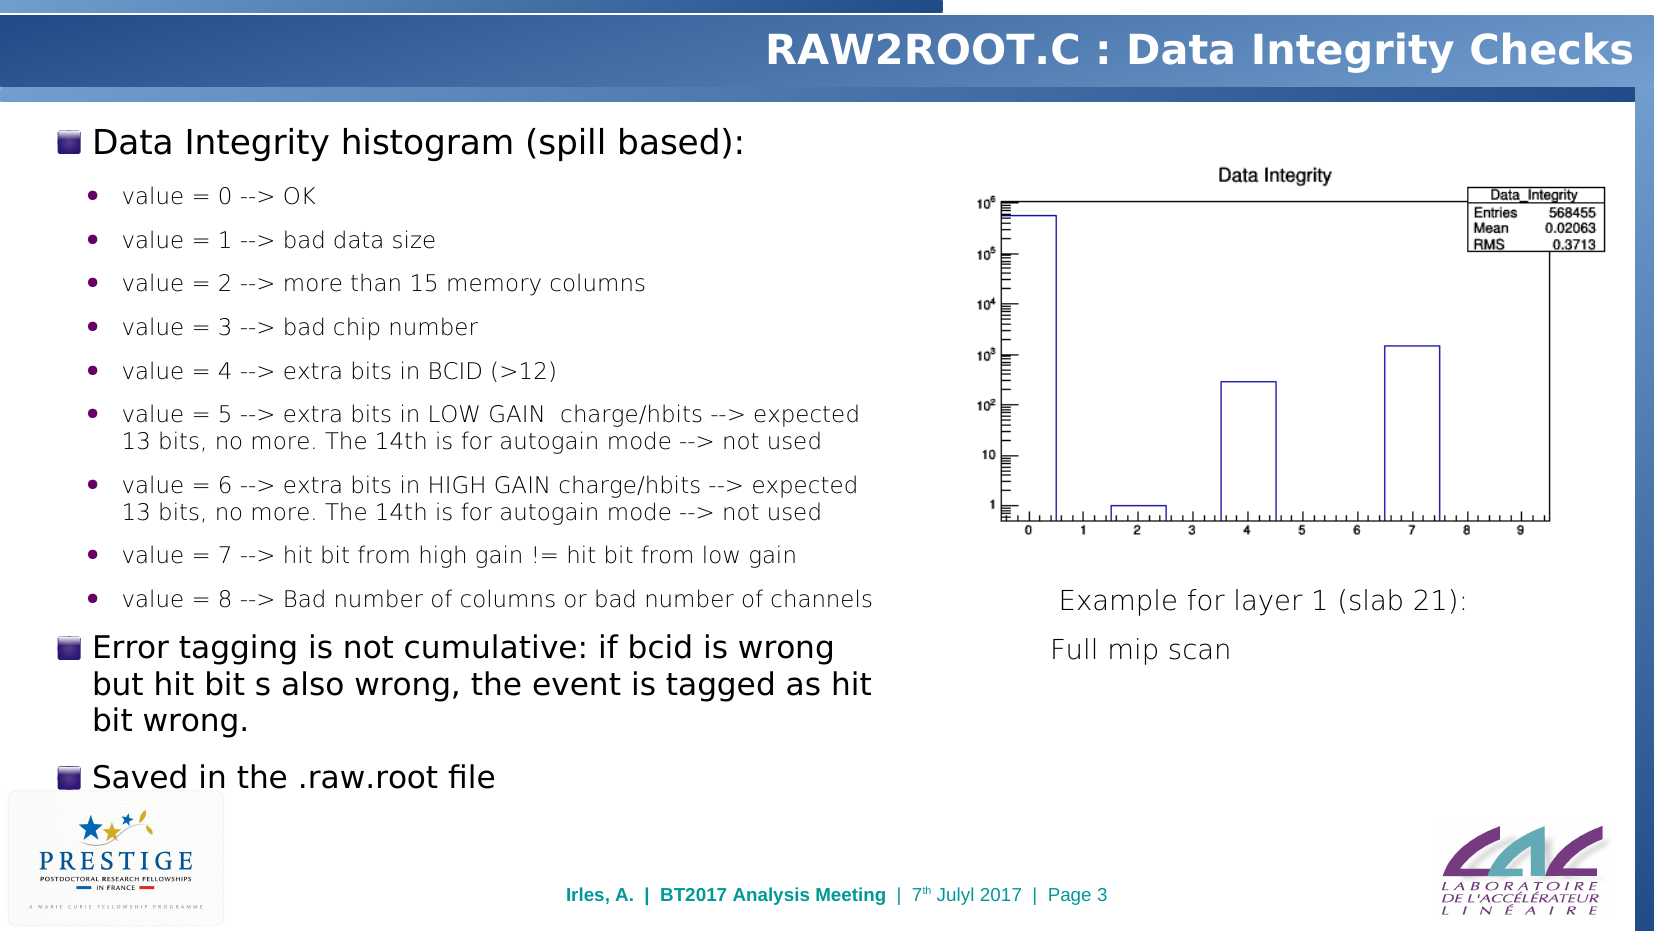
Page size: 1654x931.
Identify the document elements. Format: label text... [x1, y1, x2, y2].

title RAW2ROOT.C : Data Integrity Checks [30, 13, 1636, 86]
list Data Integrity histogram (spill based): value = 0 --> OK value = 1 --> bad data size value = 2 --> more than 15 memory columns value = 3 --> bad chip number value = 4 --> extra bits in BCID (>12) value = 5 --> extra bits in LOW GAIN charge/hbits --> expected 13 bits, no more. The 14th is for autogain mode --> not used value = 6 --> extra bits in HIGH GAIN charge/hbits --> expected 13 bits, no more. The 14th is for autogain mode --> not used value = 7 --> hit bit from high gain != hit bit from low gain value = 8 --> Bad number of columns or bad number of channels Error tagging is not cumulative: if bcid is wrong but hit bit s also wrong, the event is tagged as hit bit wrong. Saved in the .raw.root file [50, 122, 886, 811]
text_box Example for layer 1 (slab 21): Full mip scan [1050, 585, 1546, 667]
picture [942, 164, 1613, 556]
picture [5, 788, 226, 928]
picture [1439, 823, 1615, 917]
